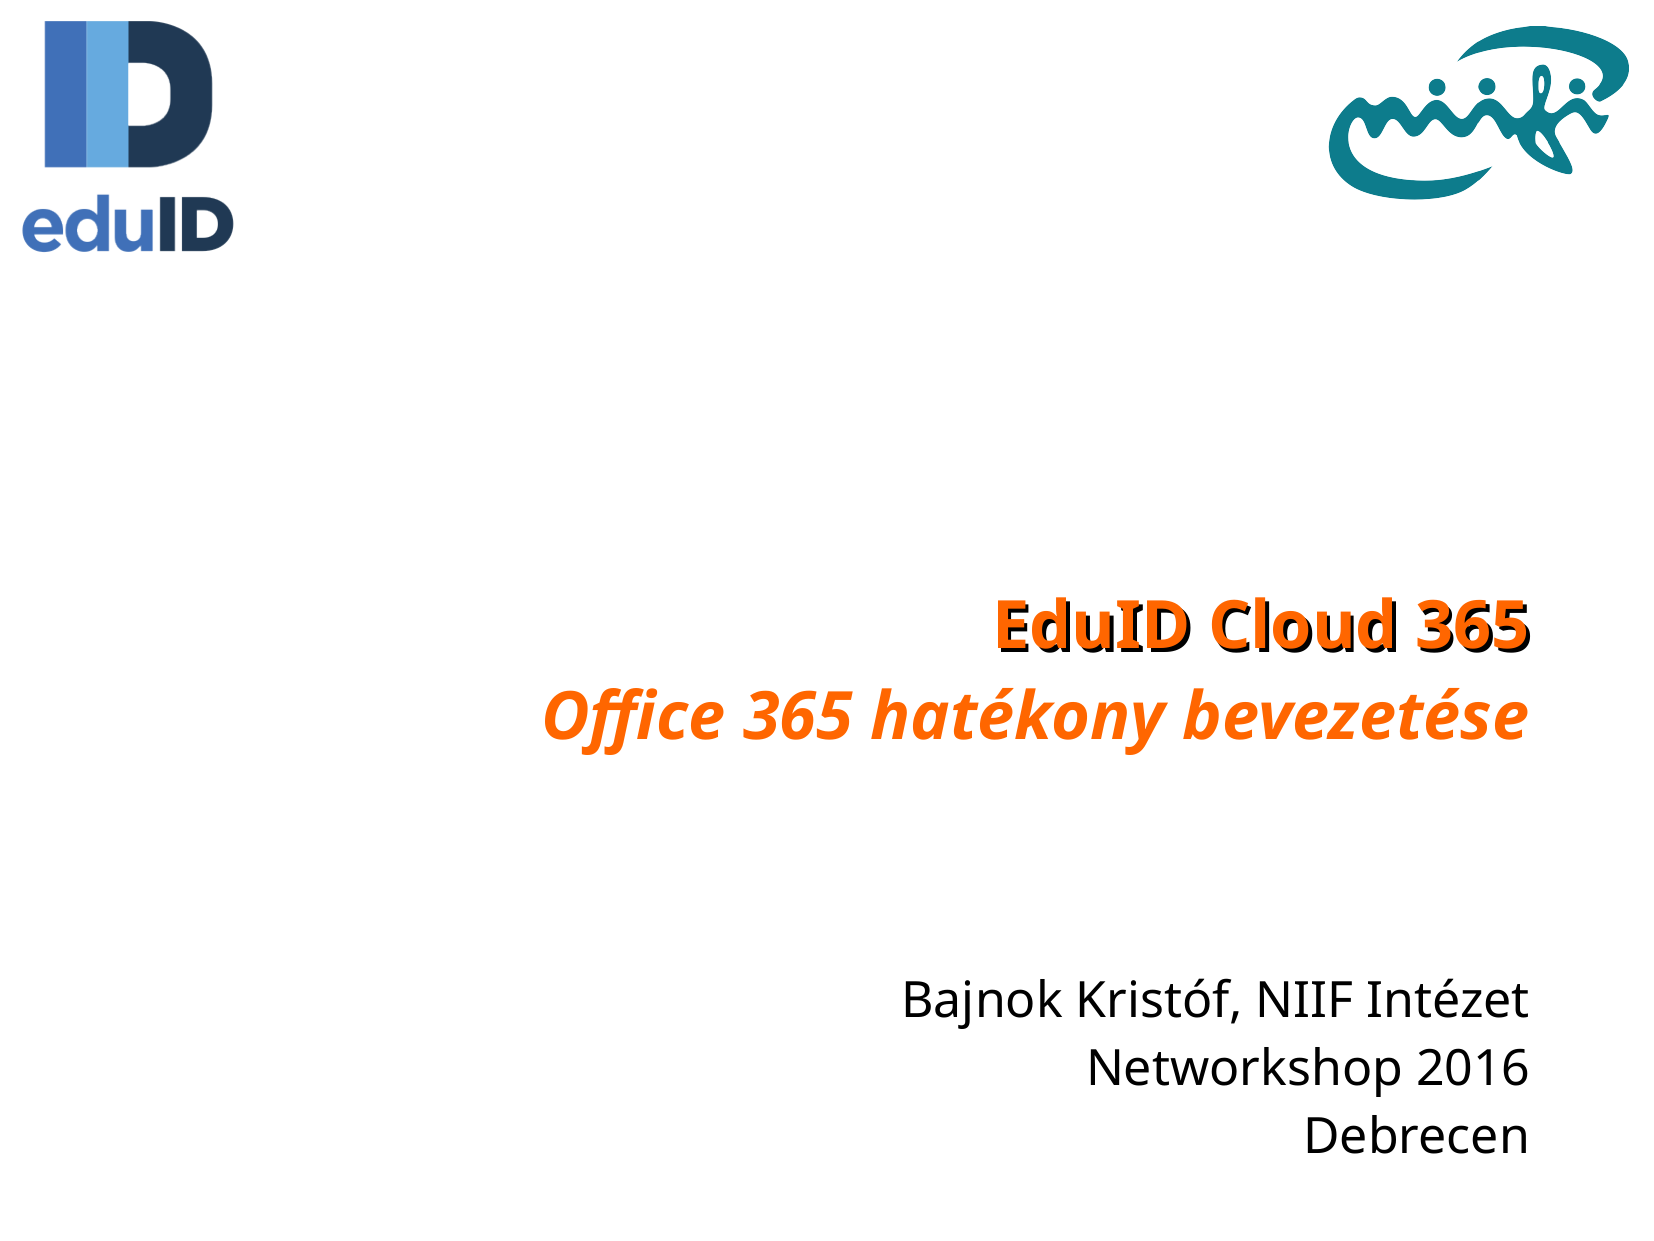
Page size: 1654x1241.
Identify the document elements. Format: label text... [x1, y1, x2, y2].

picture [3, 0, 254, 272]
picture [1328, 26, 1629, 200]
text_box EduID Cloud 365 Office 365 hatékony bevezetése Bajnok Kristóf, NIIF Intézet Networkshop 2016 Debrecen [495, 570, 1546, 1176]
